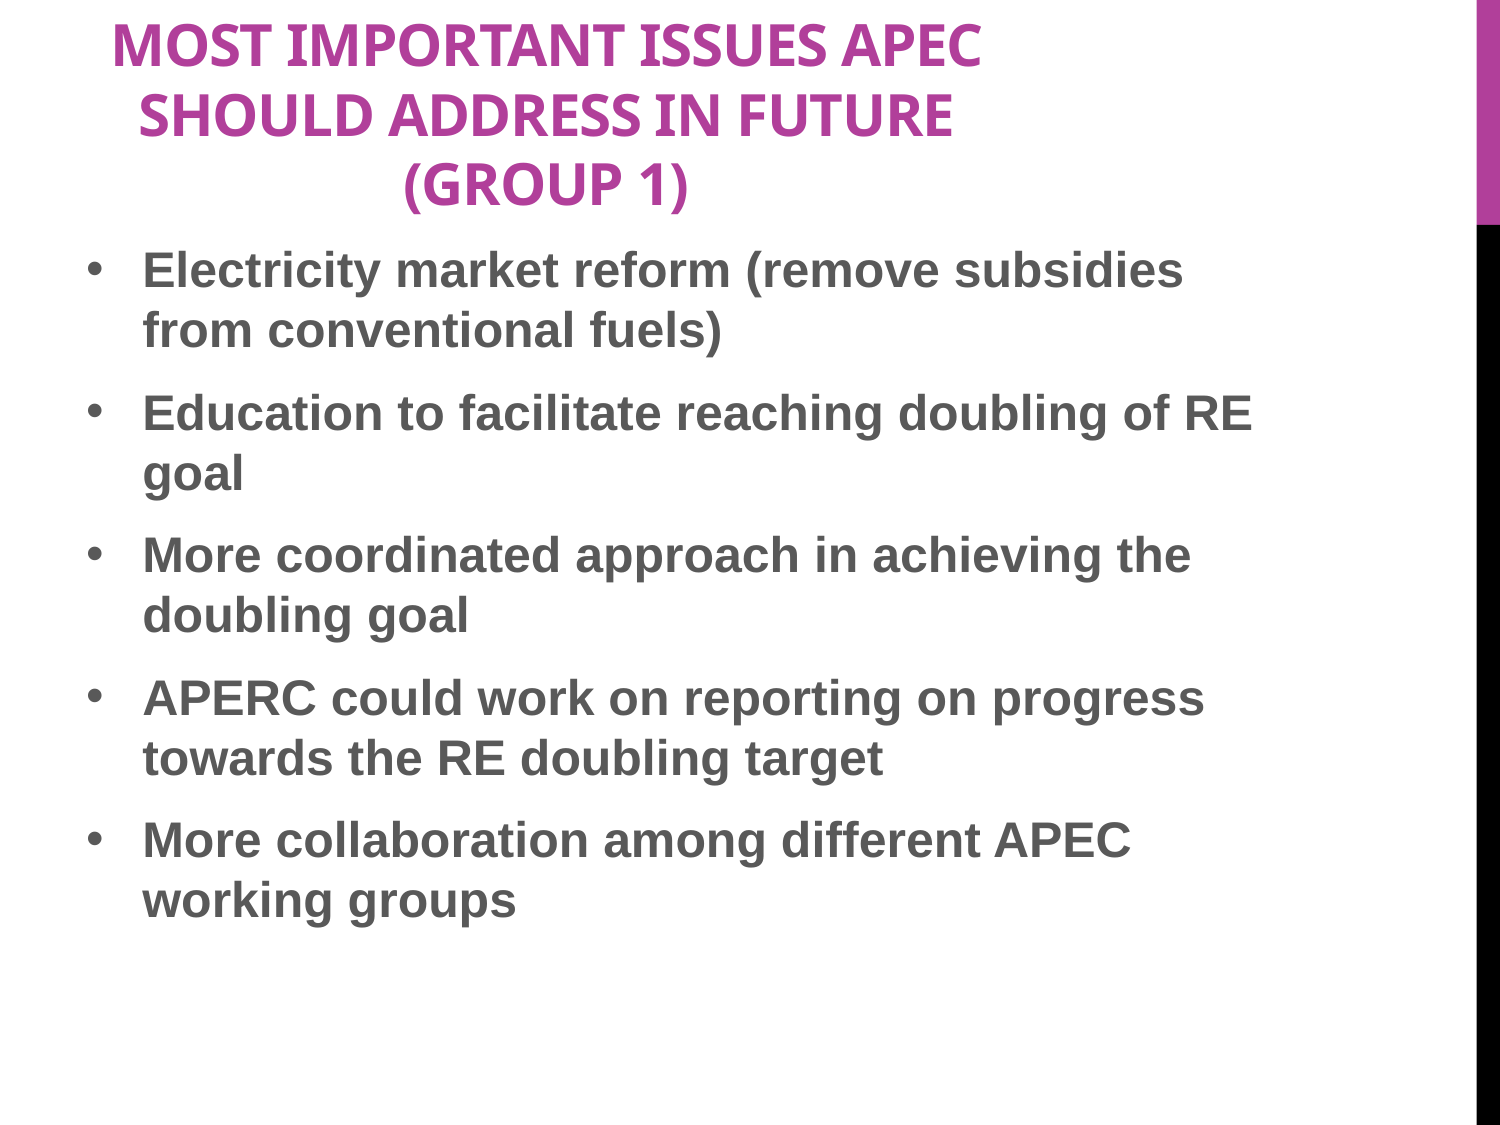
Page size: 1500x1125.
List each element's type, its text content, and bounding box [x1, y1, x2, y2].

list Electricity market reform (remove subsidies from conventional fuels) Education to facilitate reaching doubling of RE goal More coordinated approach in achieving the doubling goal APERC could work on reporting on progress towards the RE doubling target More collaboration among different APEC working groups [71, 230, 1322, 1100]
title Most important issues APEC should address in future (Group 1) [71, 0, 1022, 225]
